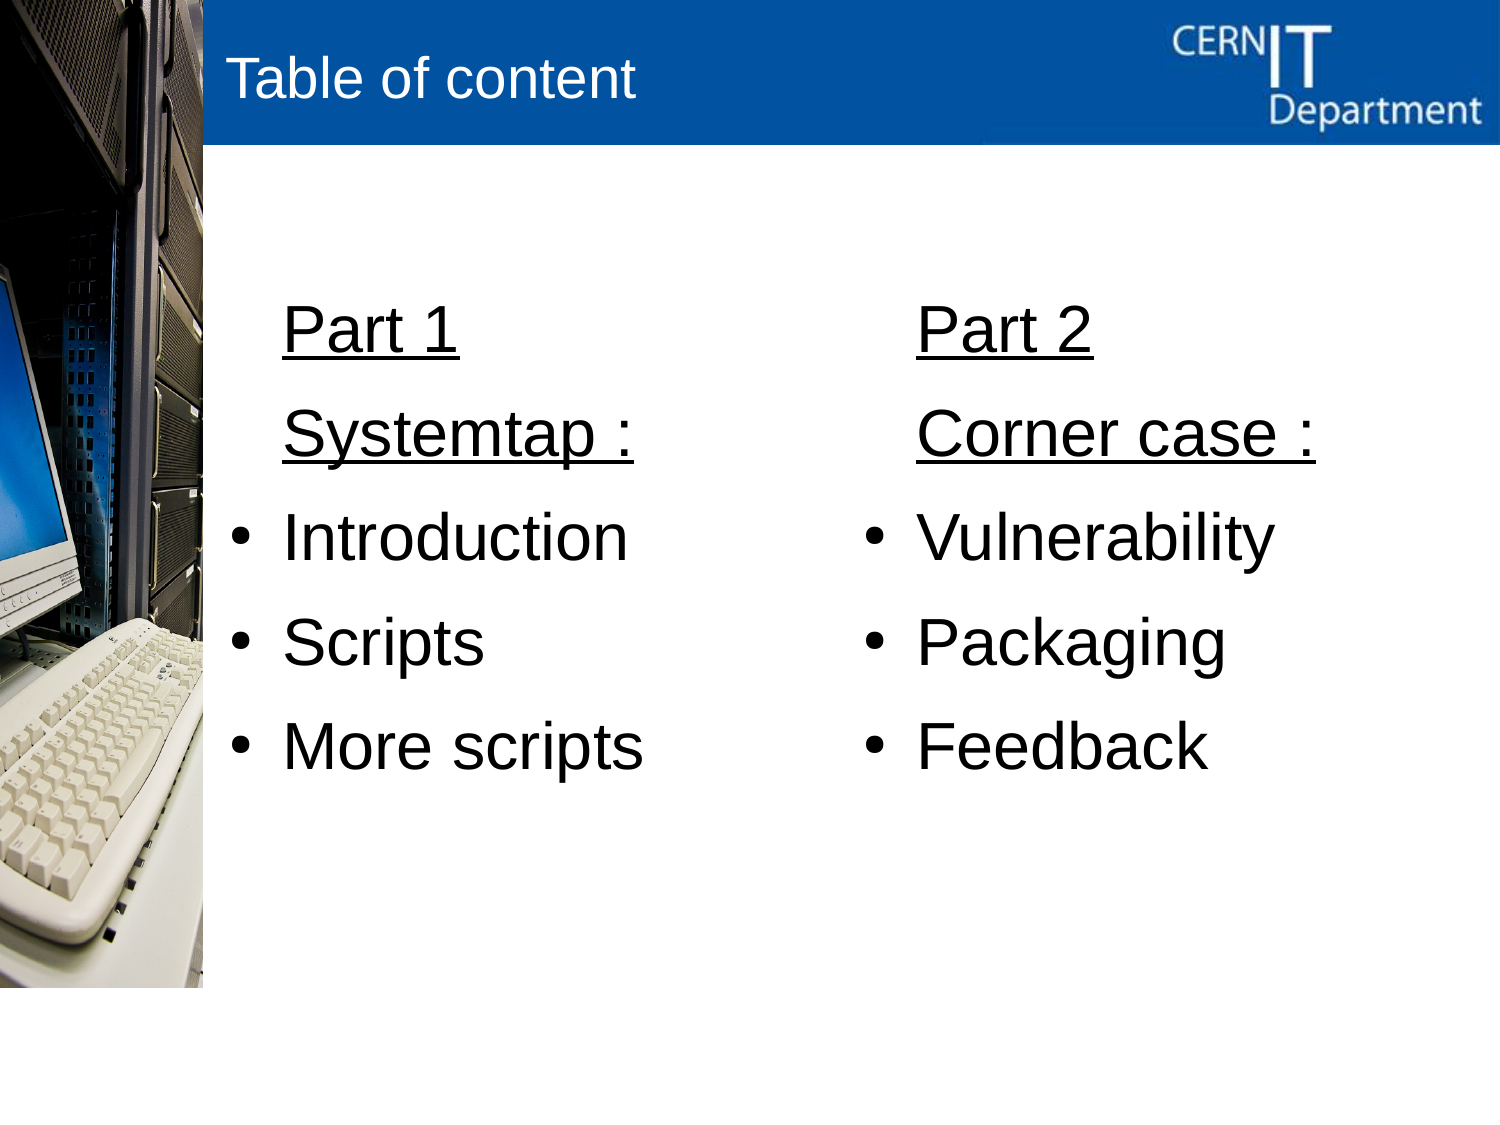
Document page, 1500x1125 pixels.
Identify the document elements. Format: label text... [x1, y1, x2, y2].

list Part 2 Corner case : Vulnerability Packaging Feedback [845, 187, 1450, 931]
list Part 1 Systemtap : Introduction Scripts More scripts [211, 187, 816, 931]
picture [0, 0, 1500, 988]
title Table of content [225, 44, 1088, 113]
